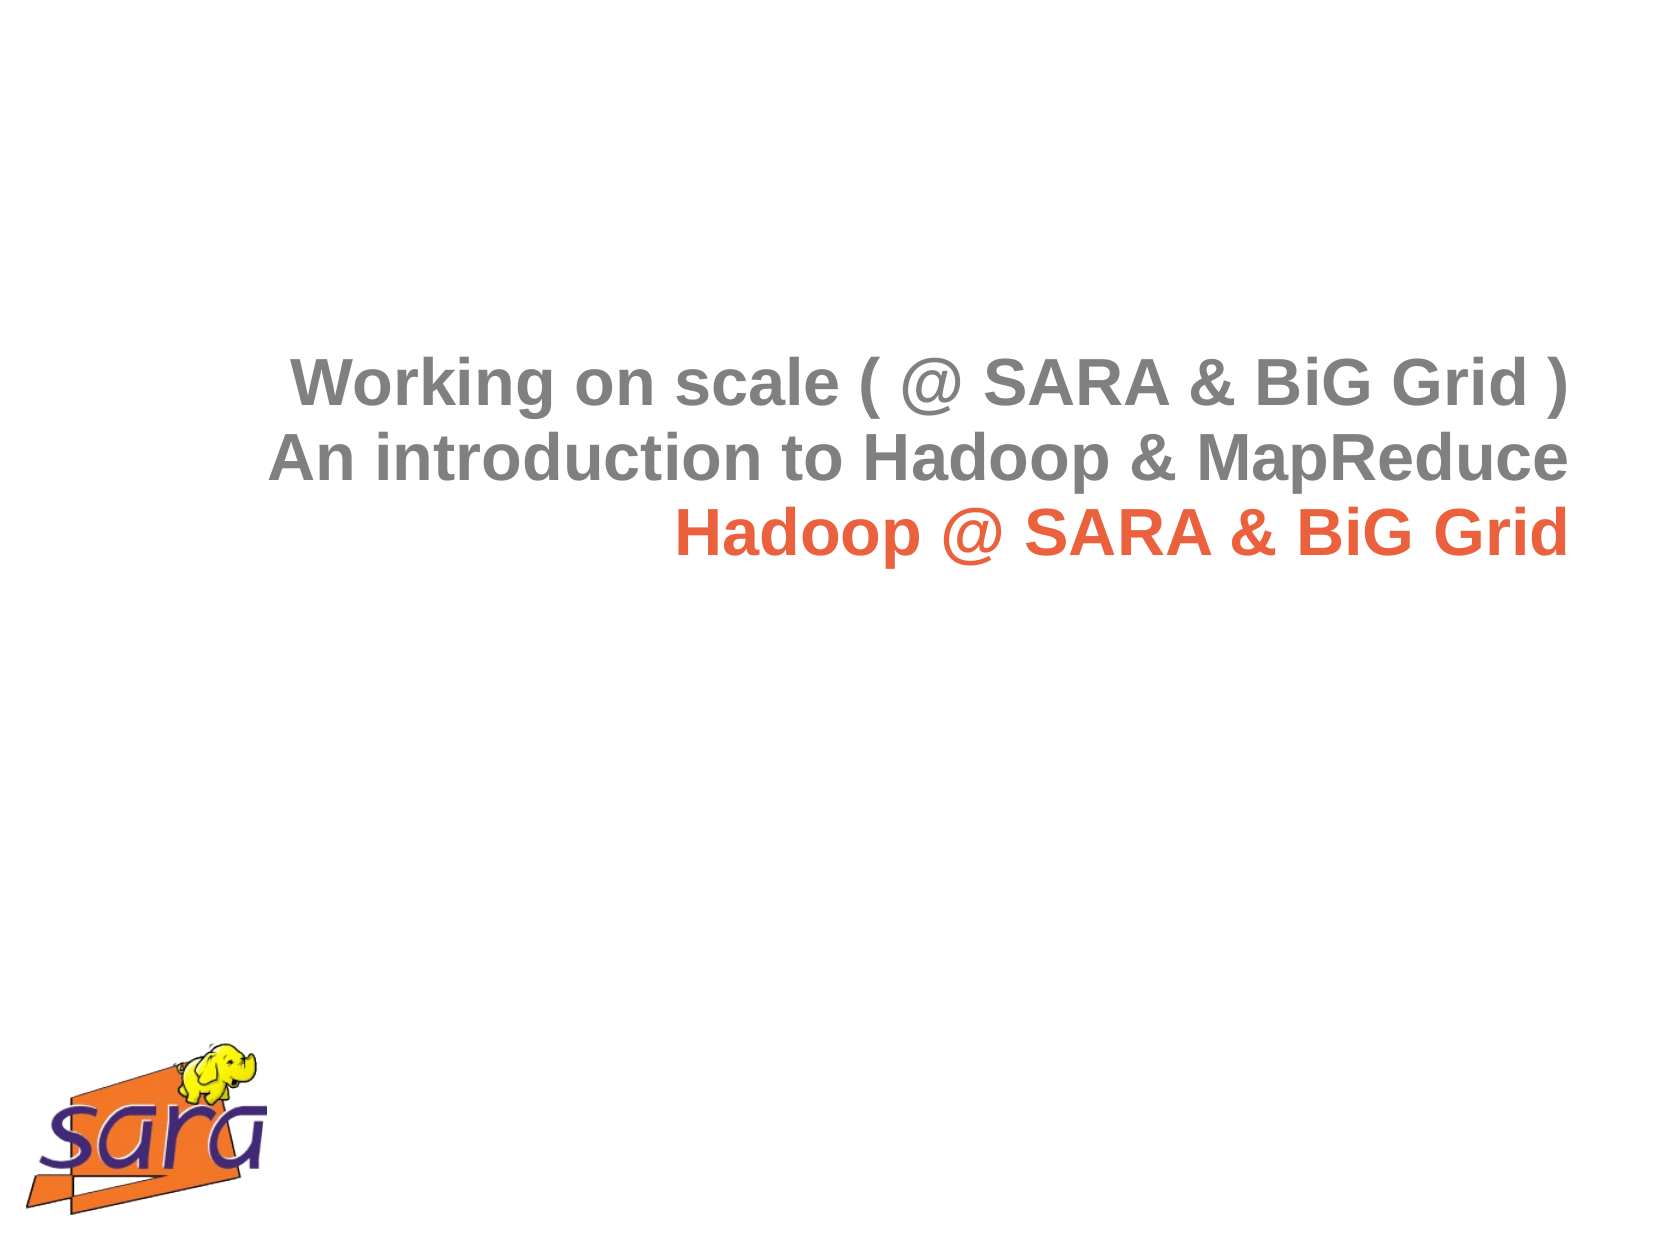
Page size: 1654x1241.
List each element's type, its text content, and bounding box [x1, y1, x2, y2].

title Working on scale ( @ SARA & BiG Grid ) An introduction to Hadoop & MapReduce Hadoop @ SARA & BiG Grid [82, 345, 1571, 676]
picture [26, 1029, 267, 1215]
